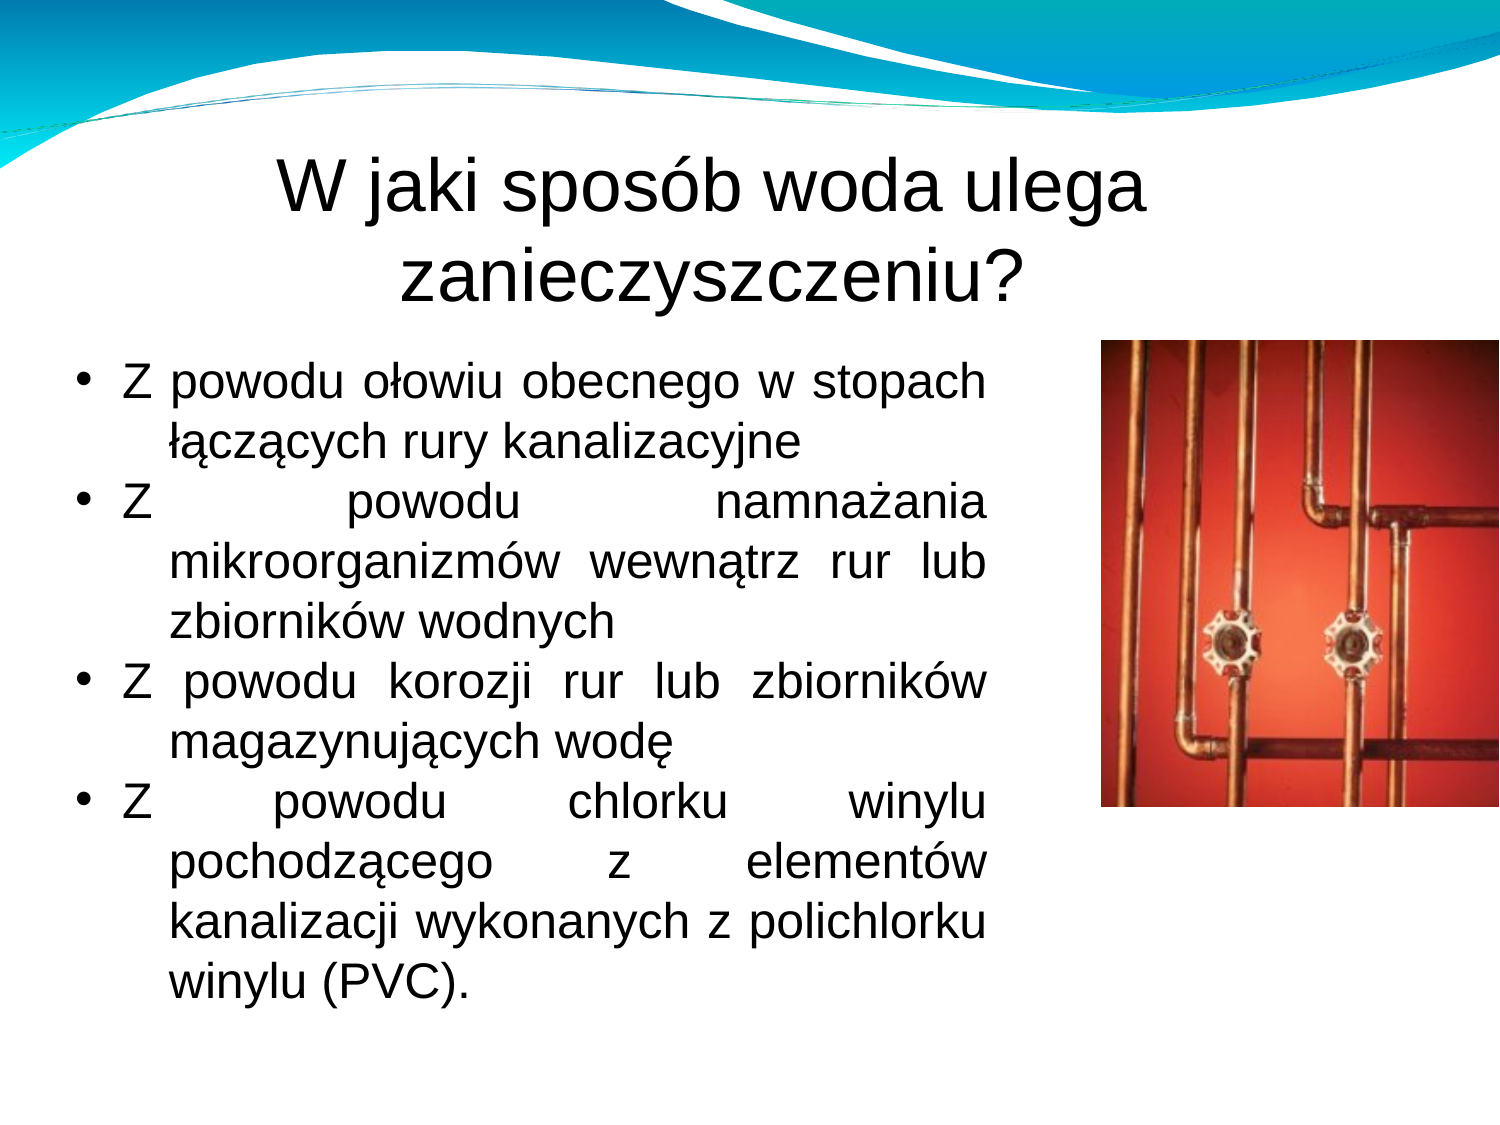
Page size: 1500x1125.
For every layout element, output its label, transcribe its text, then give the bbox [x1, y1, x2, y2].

text_box W jaki sposób woda ulega zanieczyszczeniu? [0, 129, 1429, 319]
text_box Z powodu ołowiu obecnego w stopach łączących rury kanalizacyjne Z powodu namnażania mikroorganizmów wewnątrz rur lub zbiorników wodnych Z powodu korozji rur lub zbiorników magazynujących wodę Z powodu chlorku winylu pochodzącego z elementów kanalizacji wykonanych z polichlorku winylu (PVC). [60, 340, 1003, 1083]
picture [1101, 340, 1499, 807]
